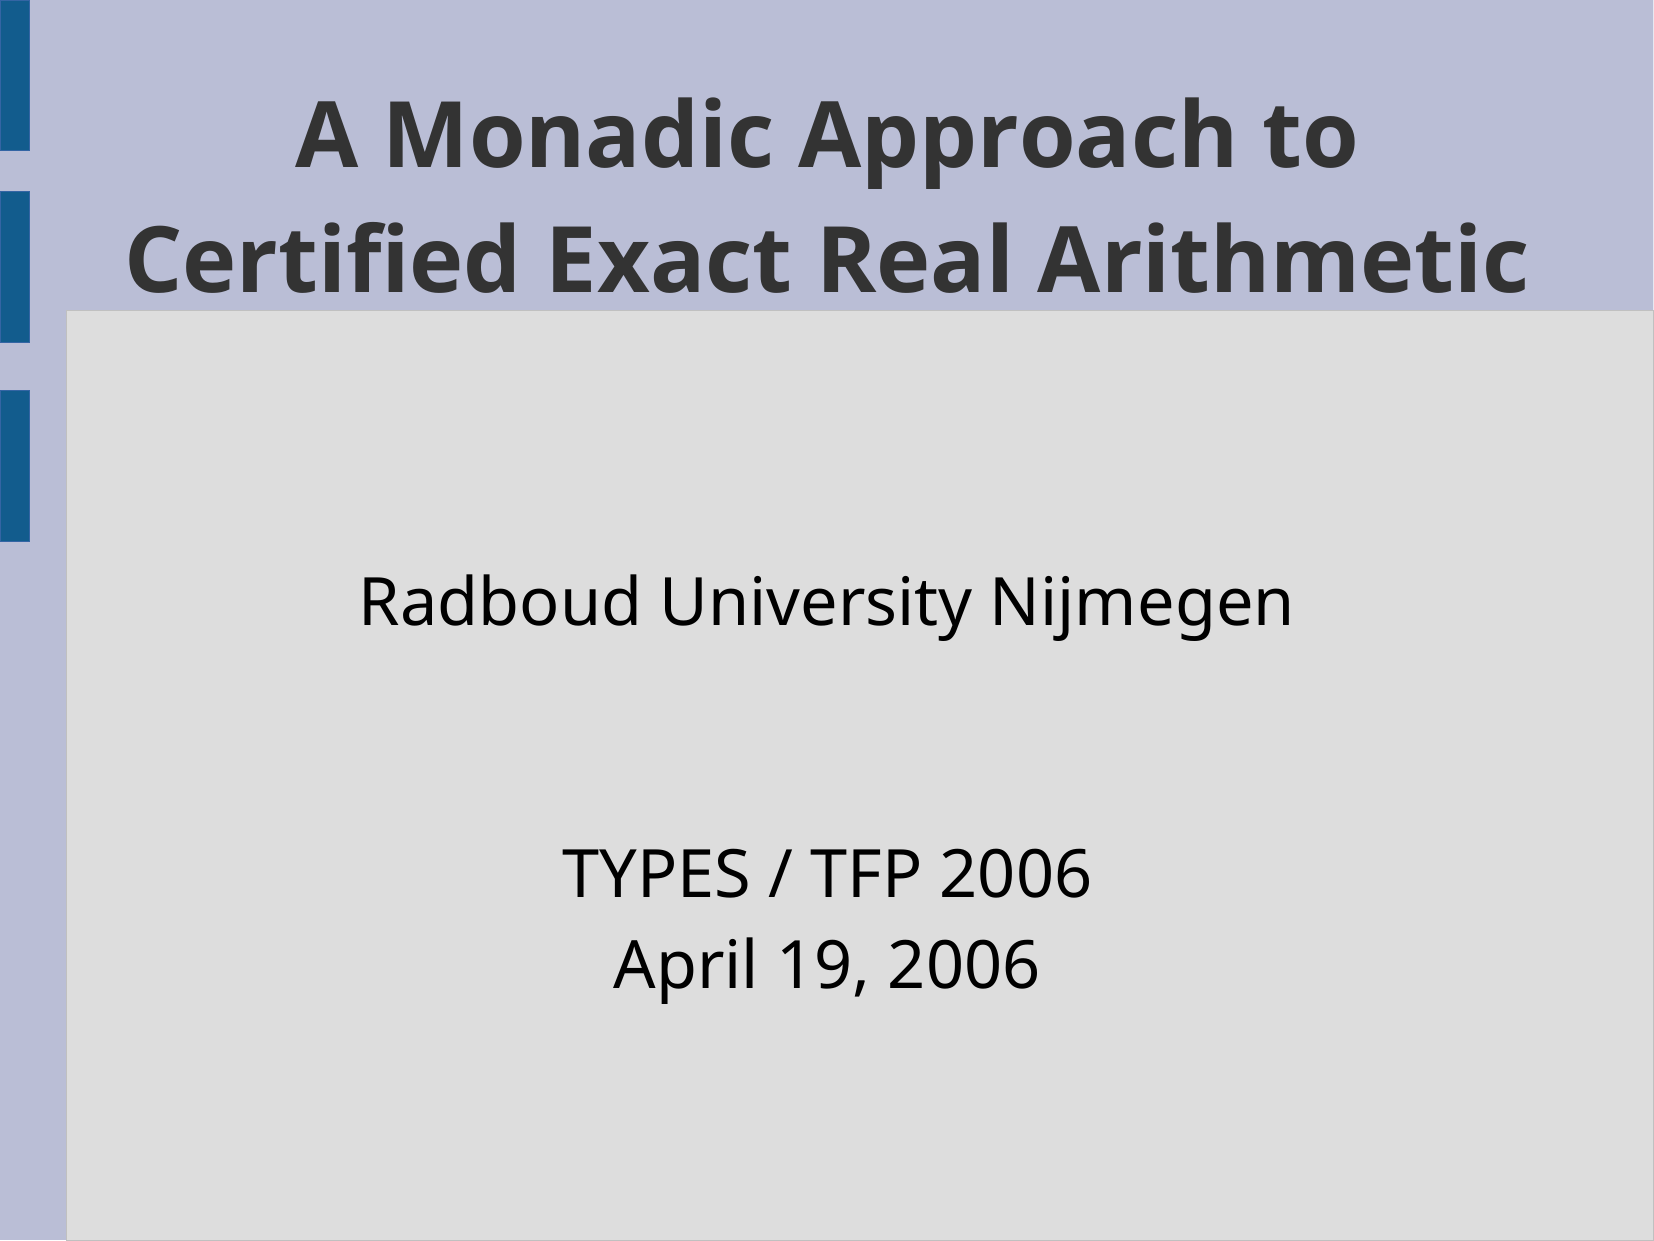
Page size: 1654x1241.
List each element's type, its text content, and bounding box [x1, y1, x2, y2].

subtitle Russell O’Connor Radboud University Nijmegen TYPES / TFP 2006 April 19, 2006 [121, 344, 1534, 1127]
title A Monadic Approach to Certified Exact Real Arithmetic [121, 55, 1534, 334]
